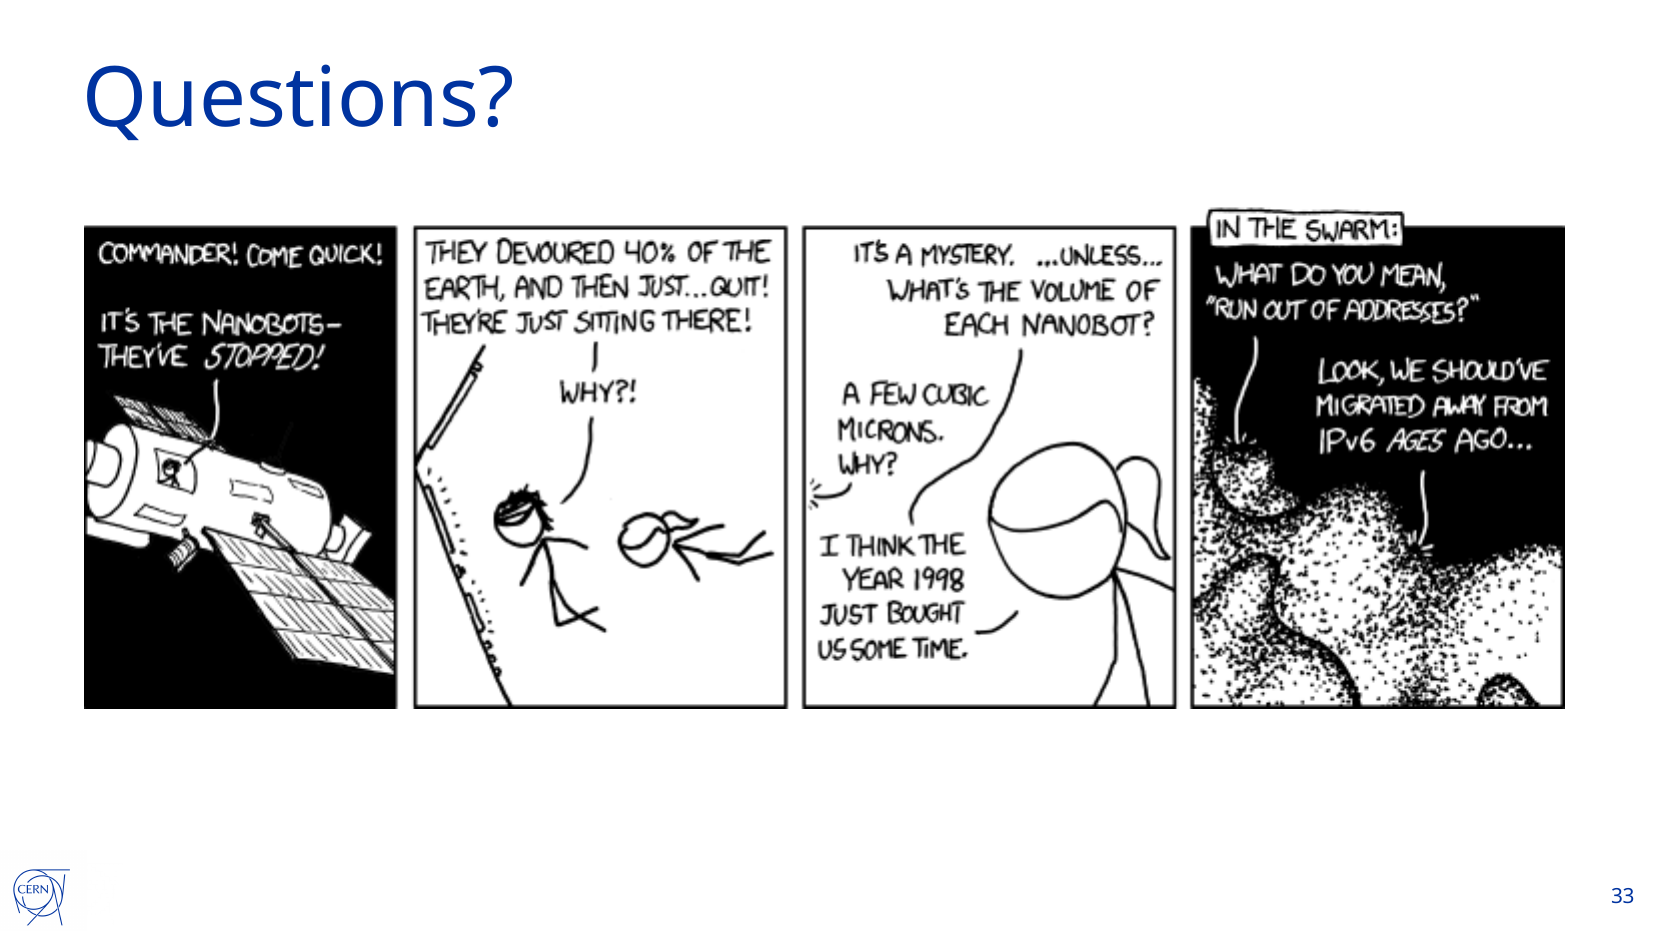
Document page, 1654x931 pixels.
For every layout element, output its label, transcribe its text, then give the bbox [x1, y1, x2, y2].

picture [0, 850, 127, 931]
title Questions? [82, 37, 1571, 193]
picture [84, 206, 1565, 709]
